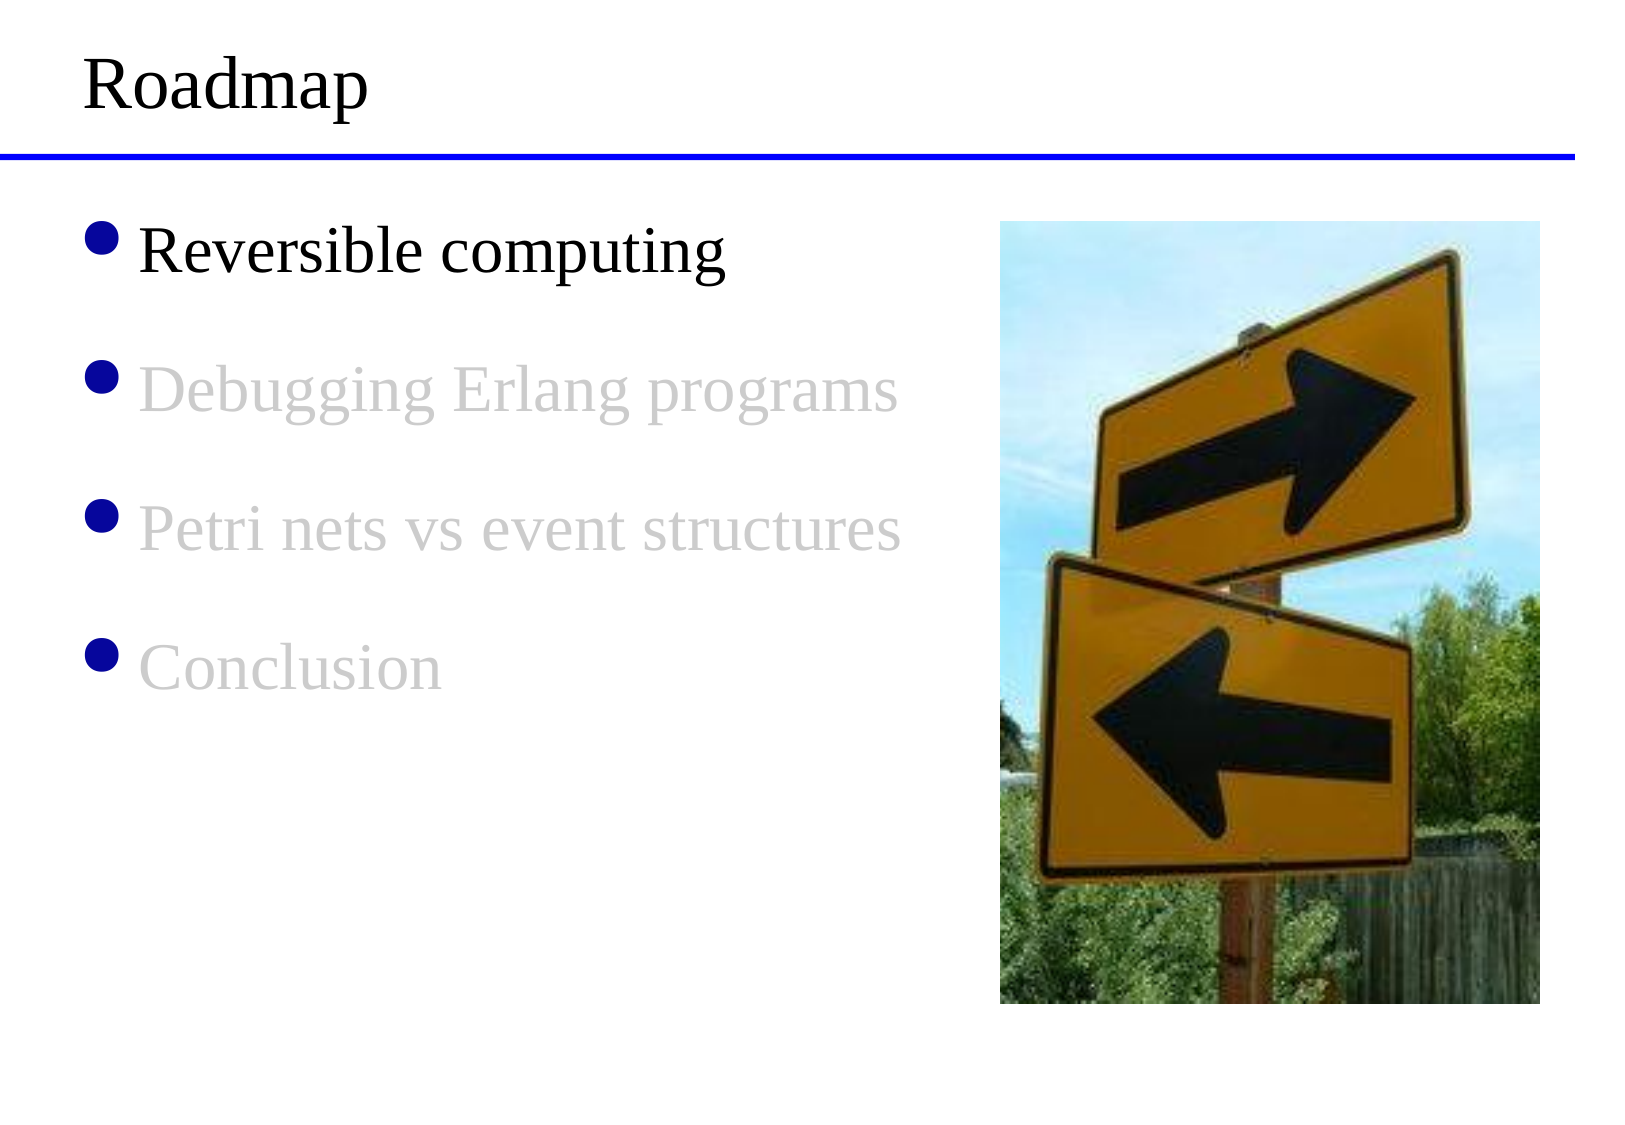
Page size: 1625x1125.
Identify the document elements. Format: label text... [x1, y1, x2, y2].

title Roadmap [67, 27, 1544, 131]
list Reversible computing Debugging Erlang programs Petri nets vs event structures Conclusion [67, 198, 1478, 1061]
picture [1000, 221, 1540, 1004]
